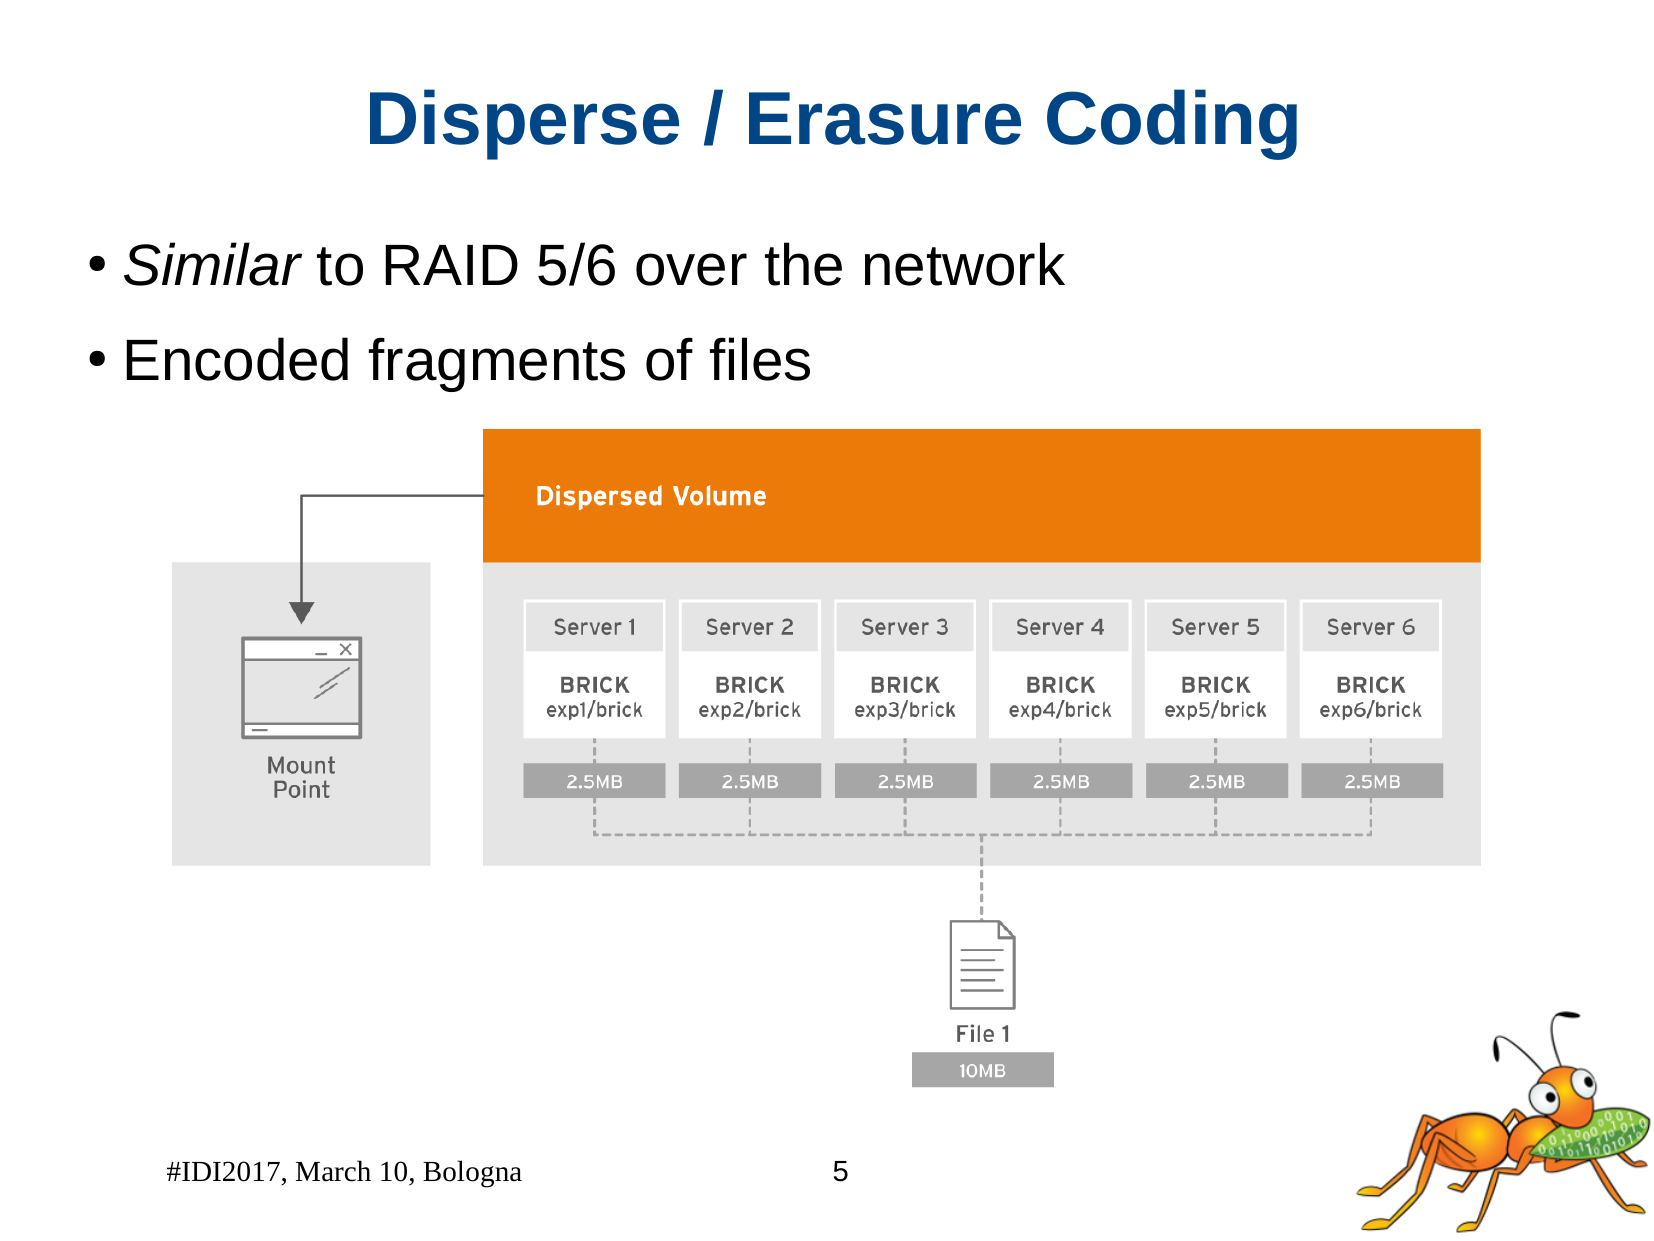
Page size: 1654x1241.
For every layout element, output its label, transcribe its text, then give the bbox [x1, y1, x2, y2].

title Disperse / Erasure Coding [90, 15, 1579, 223]
picture [172, 429, 1481, 1099]
picture [1353, 1009, 1654, 1235]
list Similar to RAID 5/6 over the network Encoded fragments of files [86, 232, 1576, 1111]
